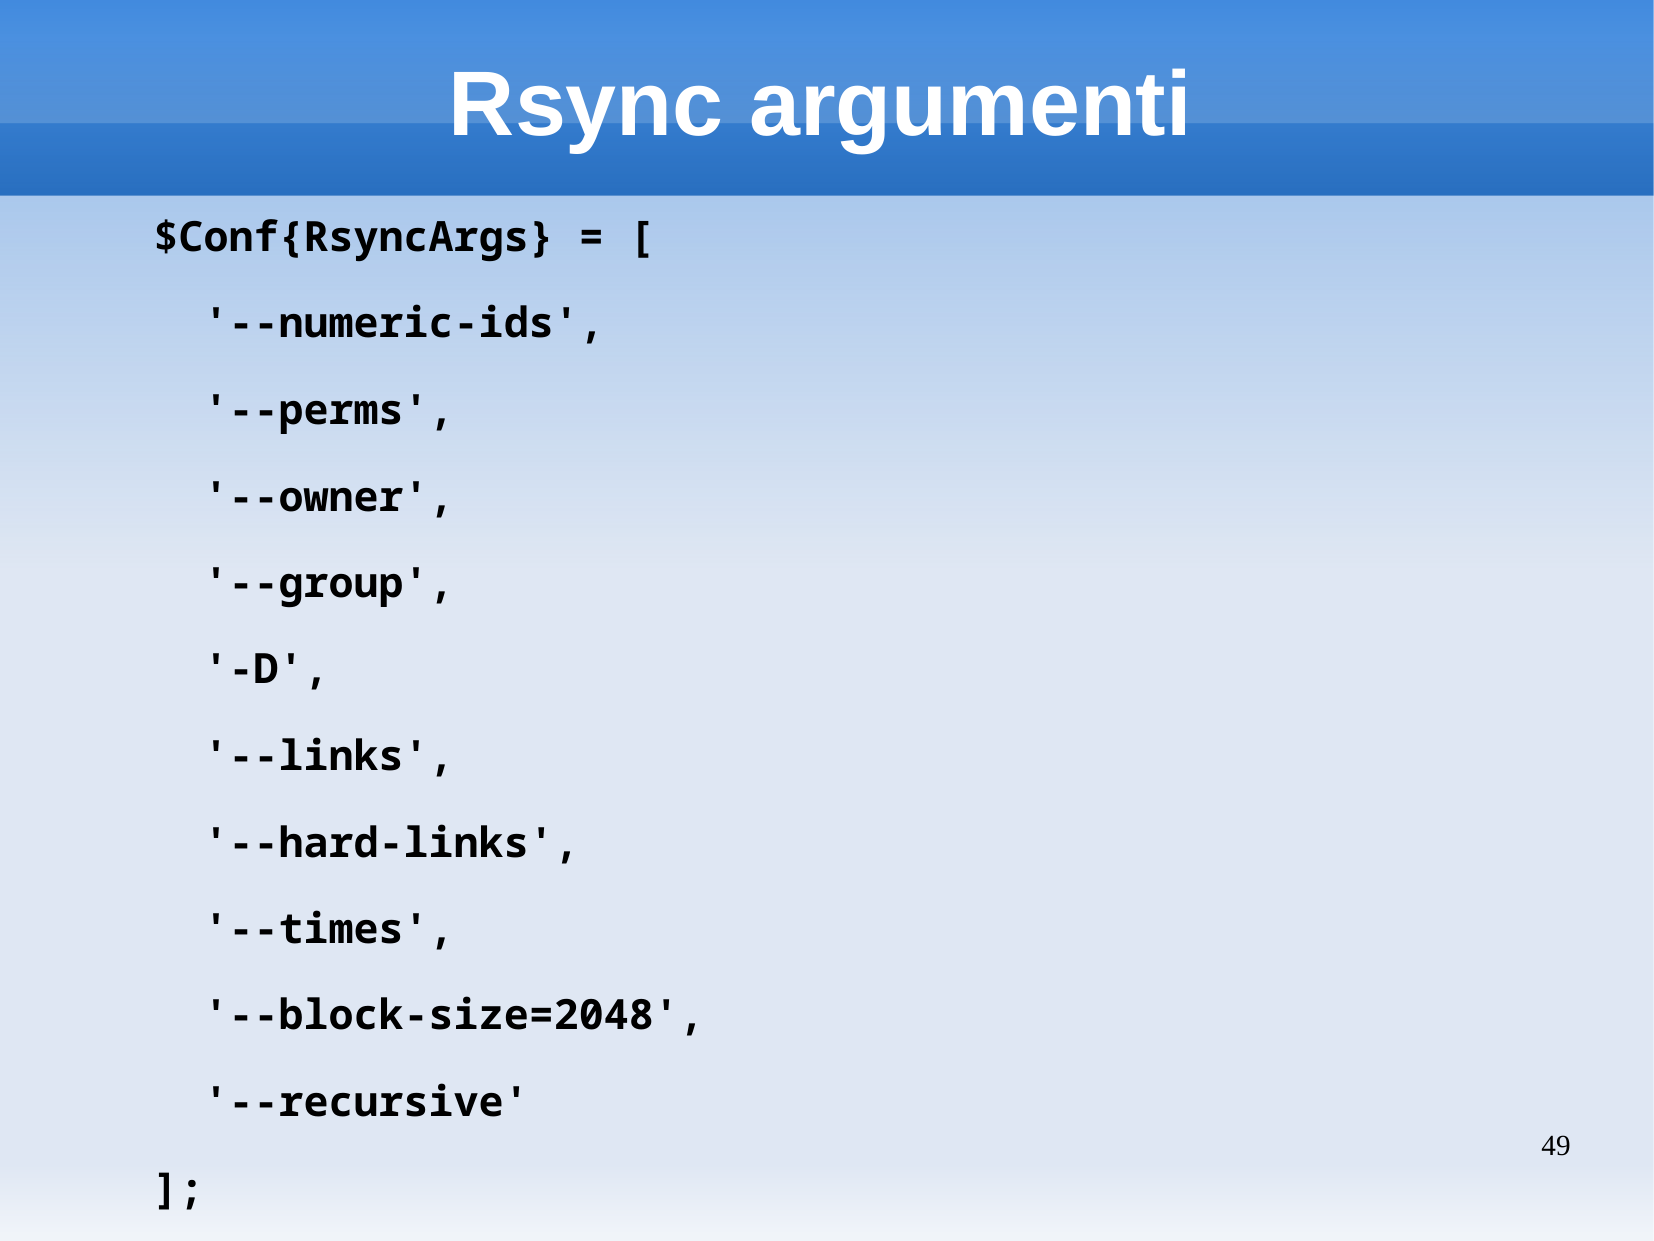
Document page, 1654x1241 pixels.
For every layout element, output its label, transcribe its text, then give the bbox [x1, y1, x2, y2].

title Rsync argumenti [76, 7, 1565, 200]
list $Conf{RsyncArgs} = [ '--numeric-ids', '--perms', '--owner', '--group', '-D', '--links', '--hard-links', '--times', '--block-size=2048', '--recursive' ]; [82, 206, 1571, 1186]
picture [0, 0, 1654, 1241]
